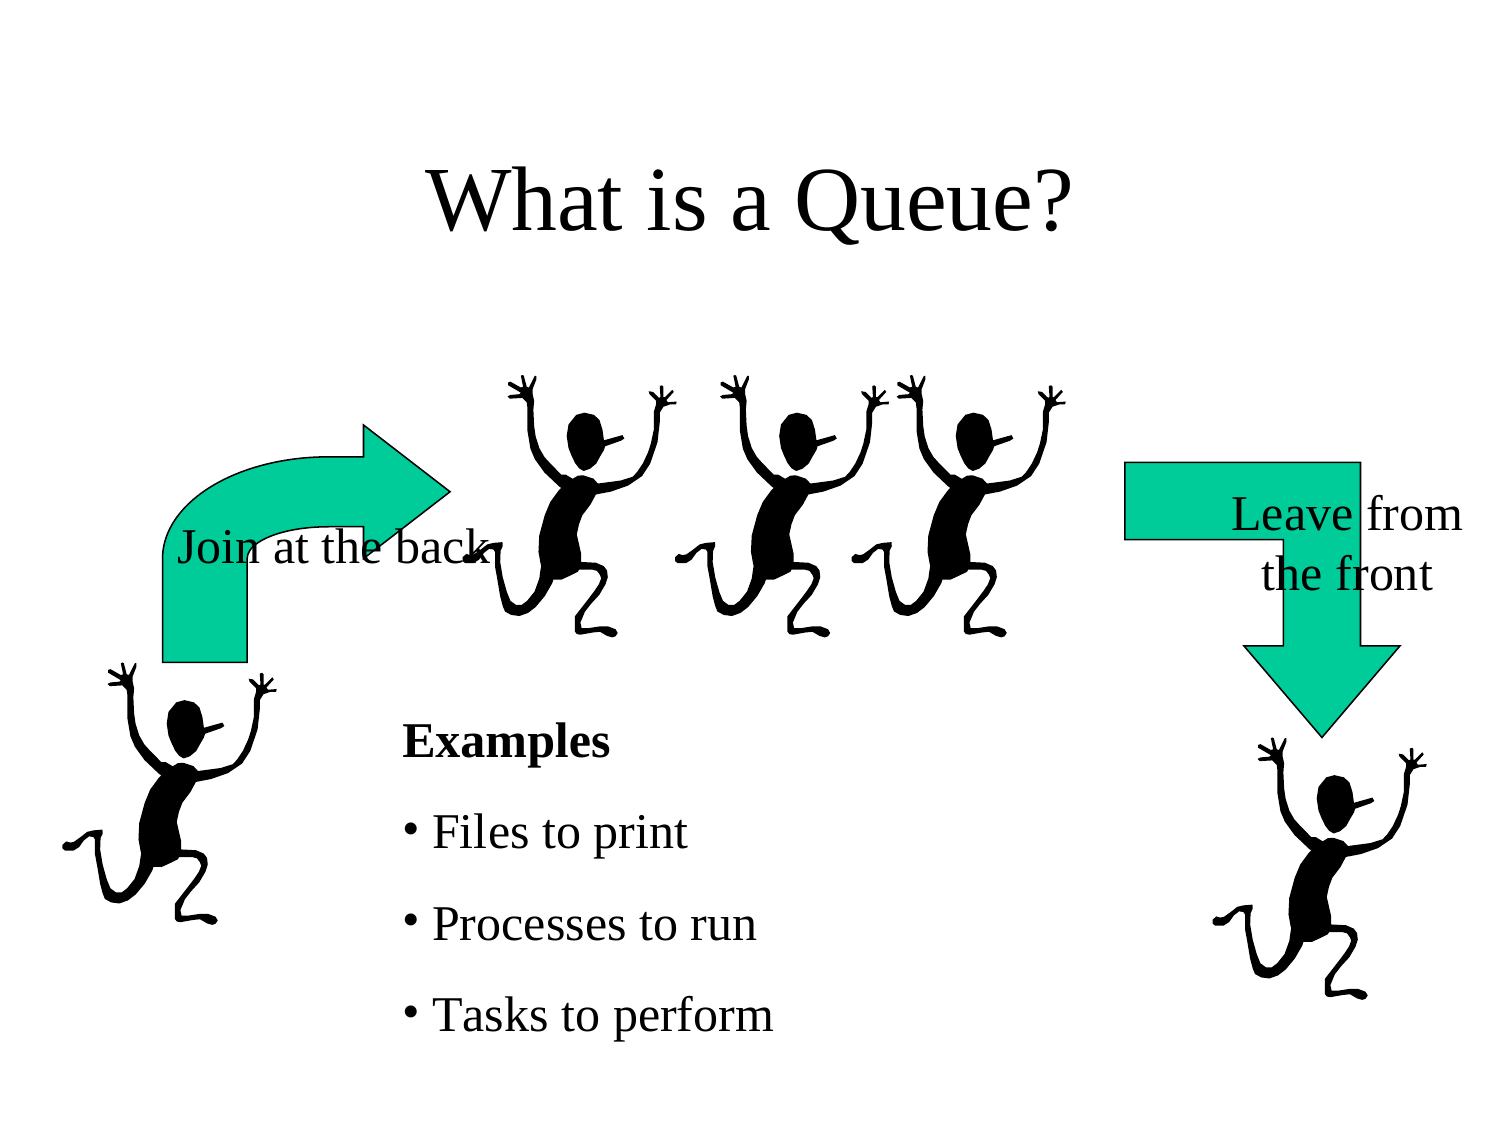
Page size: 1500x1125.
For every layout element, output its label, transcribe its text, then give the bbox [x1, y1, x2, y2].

text_box Leave from the front [1124, 462, 1401, 738]
picture [462, 375, 1066, 638]
title What is a Queue? [112, 99, 1388, 288]
picture [62, 662, 277, 925]
picture [1212, 737, 1427, 1000]
text_box Examples Files to print Processes to run Tasks to perform [387, 699, 1138, 1050]
text_box Join at the back [162, 424, 451, 663]
